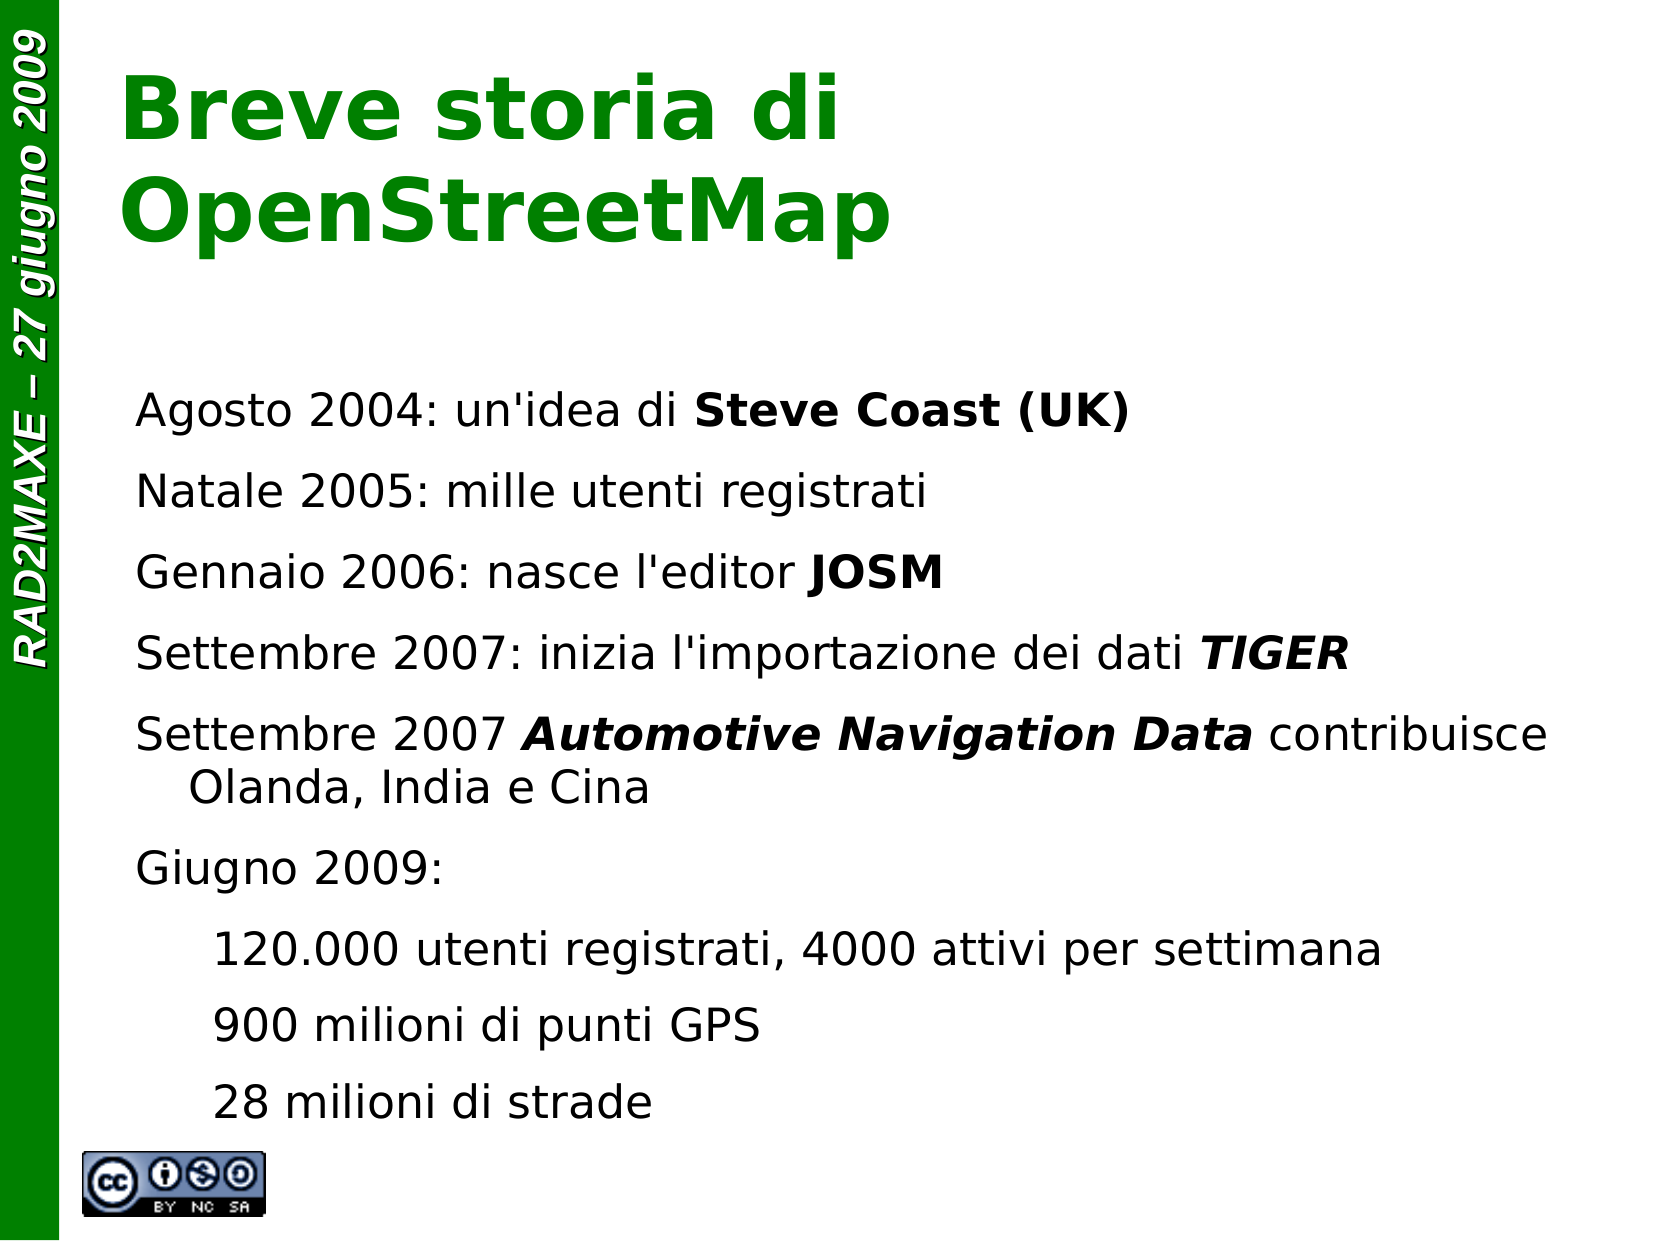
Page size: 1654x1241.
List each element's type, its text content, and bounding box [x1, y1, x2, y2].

title Breve storia di OpenStreetMap [118, 58, 1394, 263]
list Agosto 2004: un'idea di Steve Coast (UK) Natale 2005: mille utenti registrati Gennaio 2006: nasce l'editor JOSM Settembre 2007: inizia l'importazione dei dati TIGER Settembre 2007 Automotive Navigation Data contribuisce Olanda, India e Cina Giugno 2009: 120.000 utenti registrati, 4000 attivi per settimana 900 milioni di punti GPS 28 milioni di strade [118, 383, 1571, 1130]
picture [82, 1151, 266, 1217]
